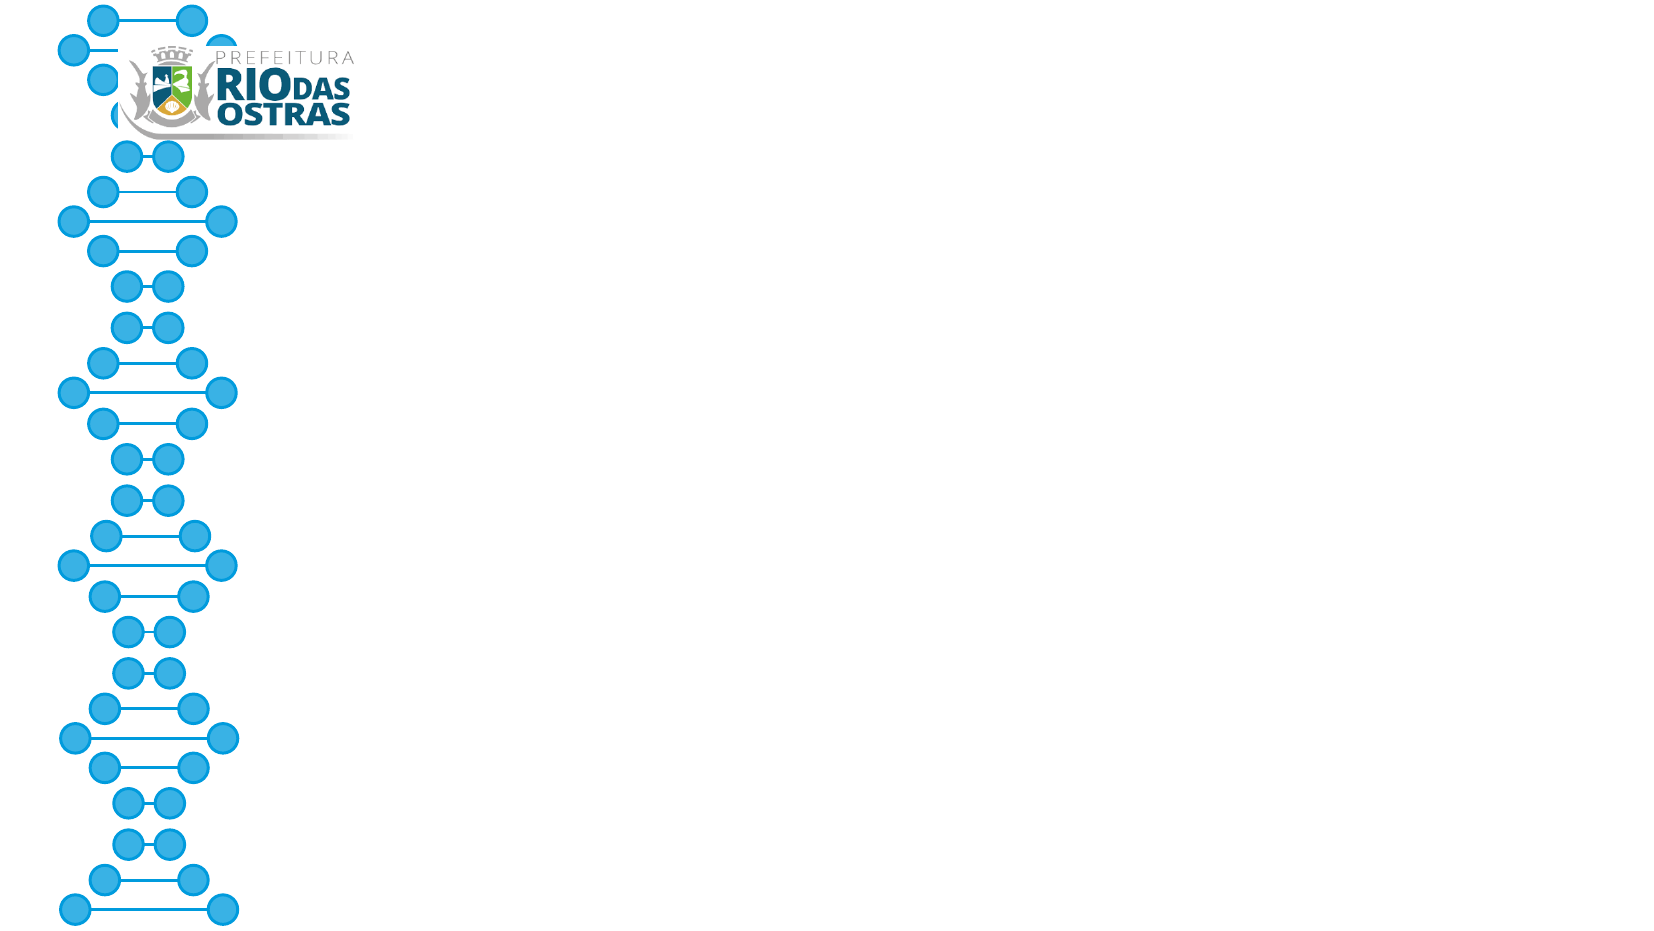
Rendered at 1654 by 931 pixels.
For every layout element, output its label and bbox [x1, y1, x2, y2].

picture [117, 46, 355, 140]
